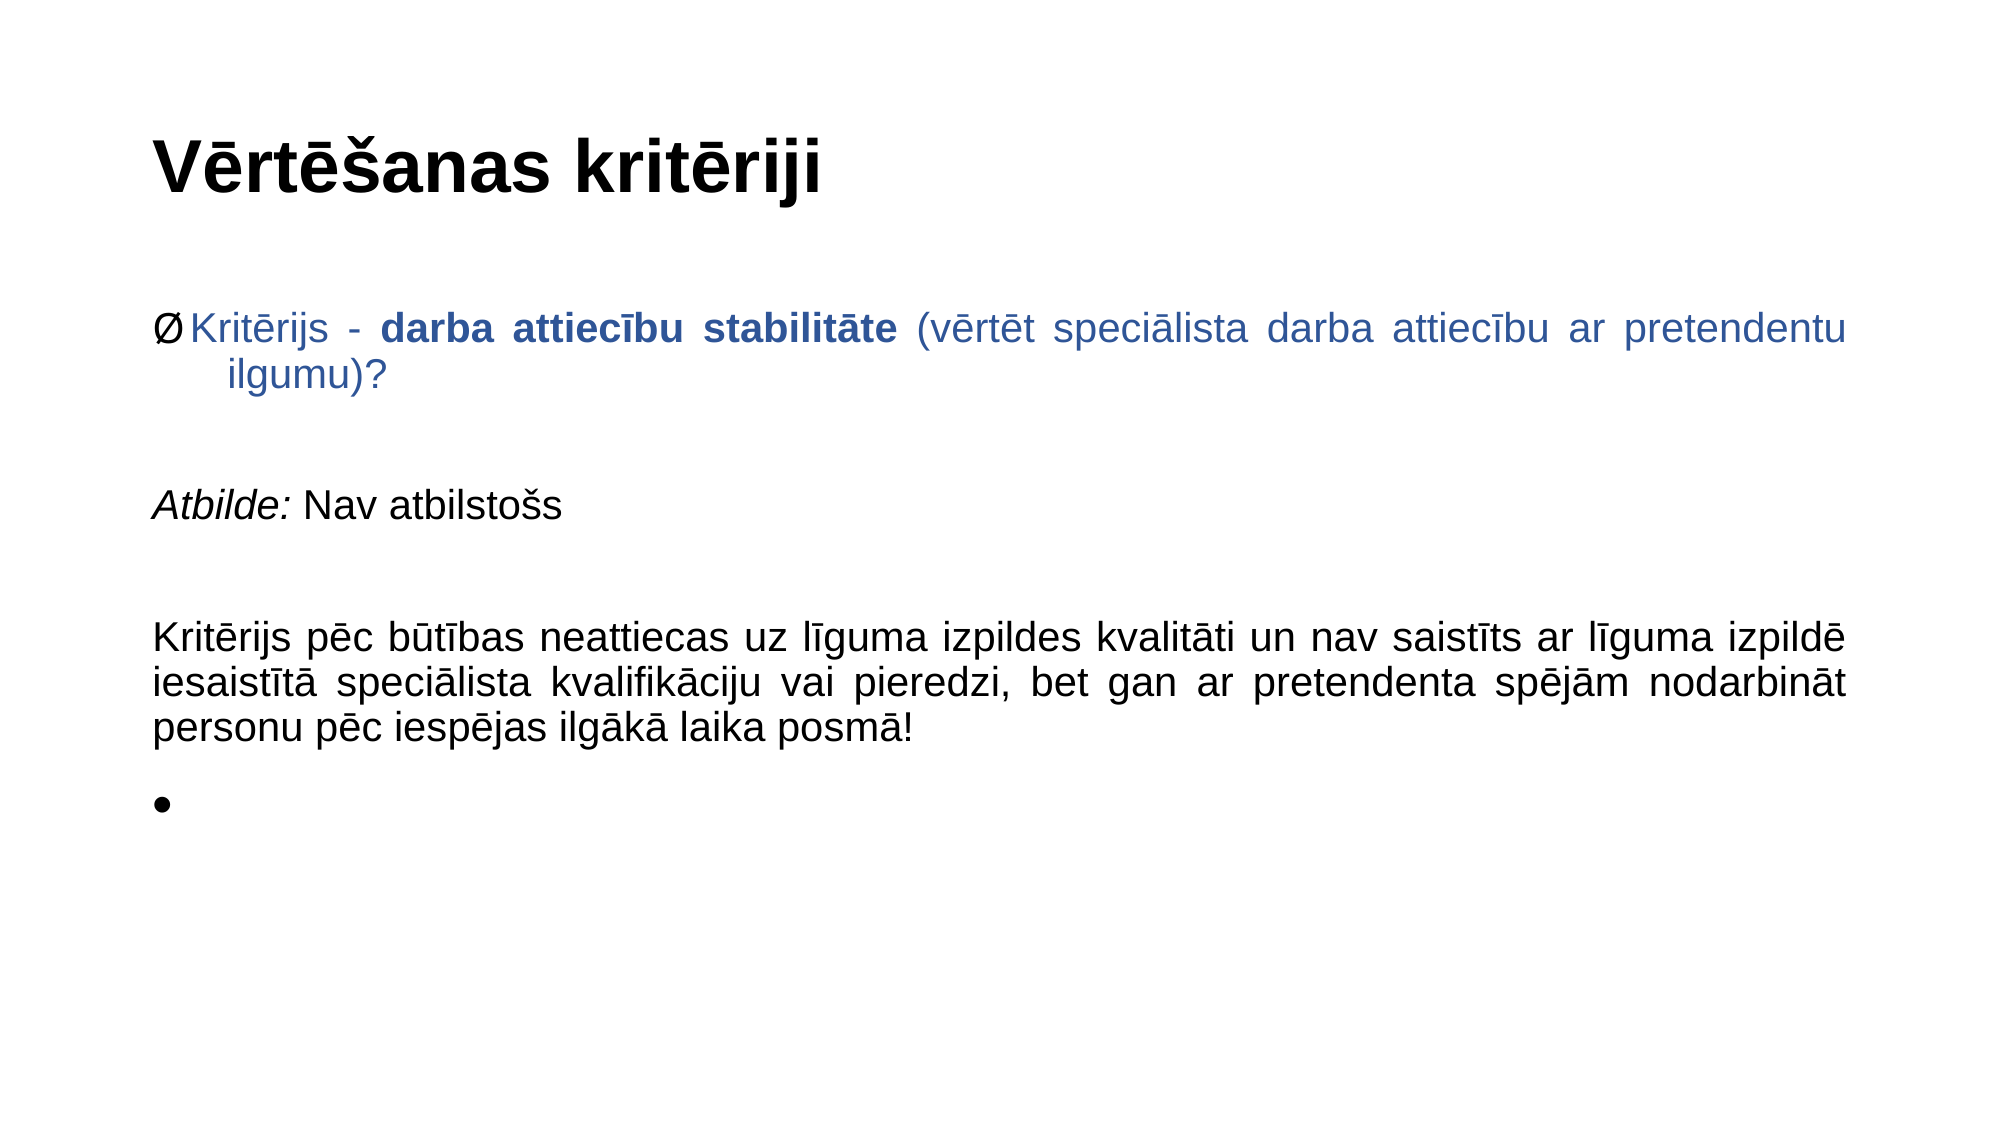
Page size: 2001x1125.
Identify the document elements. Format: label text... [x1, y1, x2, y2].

title Vērtēšanas kritēriji [137, 59, 1863, 278]
list Kritērijs - darba attiecību stabilitāte (vērtēt speciālista darba attiecību ar pretendentu ilgumu)? Atbilde: Nav atbilstošs Kritērijs pēc būtības neattiecas uz līguma izpildes kvalitāti un nav saistīts ar līguma izpildē iesaistītā speciālista kvalifikāciju vai pieredzi, bet gan ar pretendenta spējām nodarbināt personu pēc iespējas ilgākā laika posmā! [137, 299, 1863, 1014]
